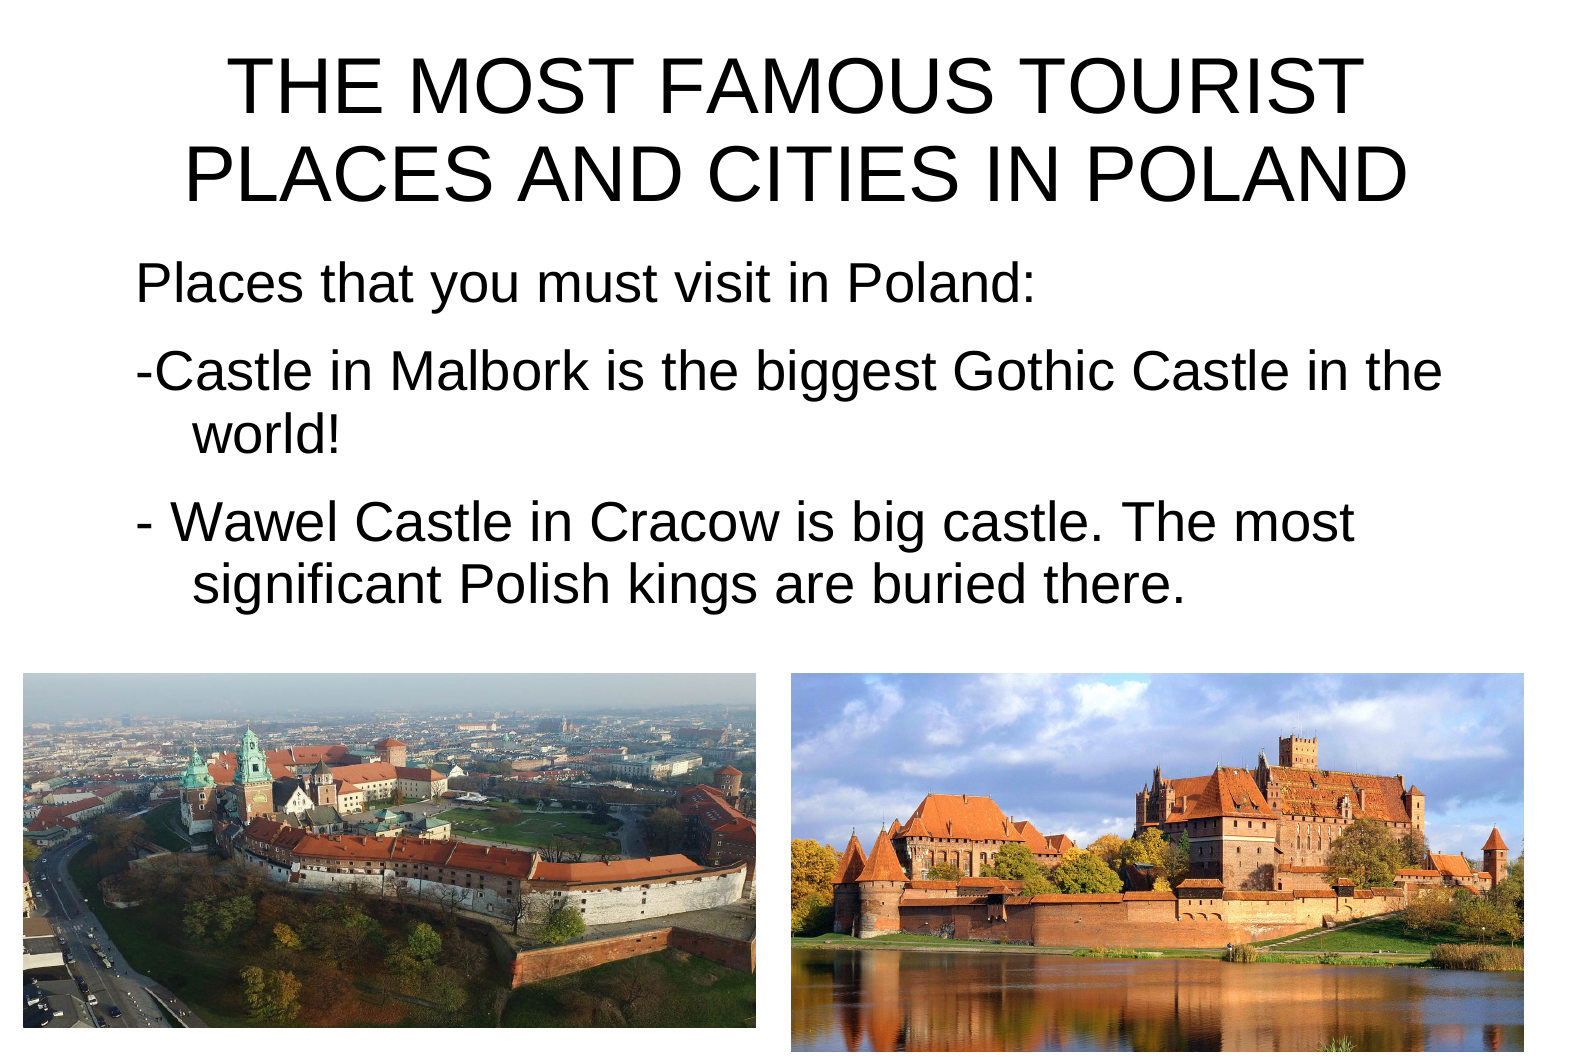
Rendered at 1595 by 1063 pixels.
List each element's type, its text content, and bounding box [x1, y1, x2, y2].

list Places that you must visit in Poland: -Castle in Malbork is the biggest Gothic Castle in the world! - Wawel Castle in Cracow is big castle. The most significant Polish kings are buried there. [79, 248, 1515, 951]
title THE MOST FAMOUS TOURIST PLACES AND CITIES IN POLAND [79, 42, 1515, 220]
picture [23, 673, 756, 1028]
picture [791, 673, 1524, 1052]
